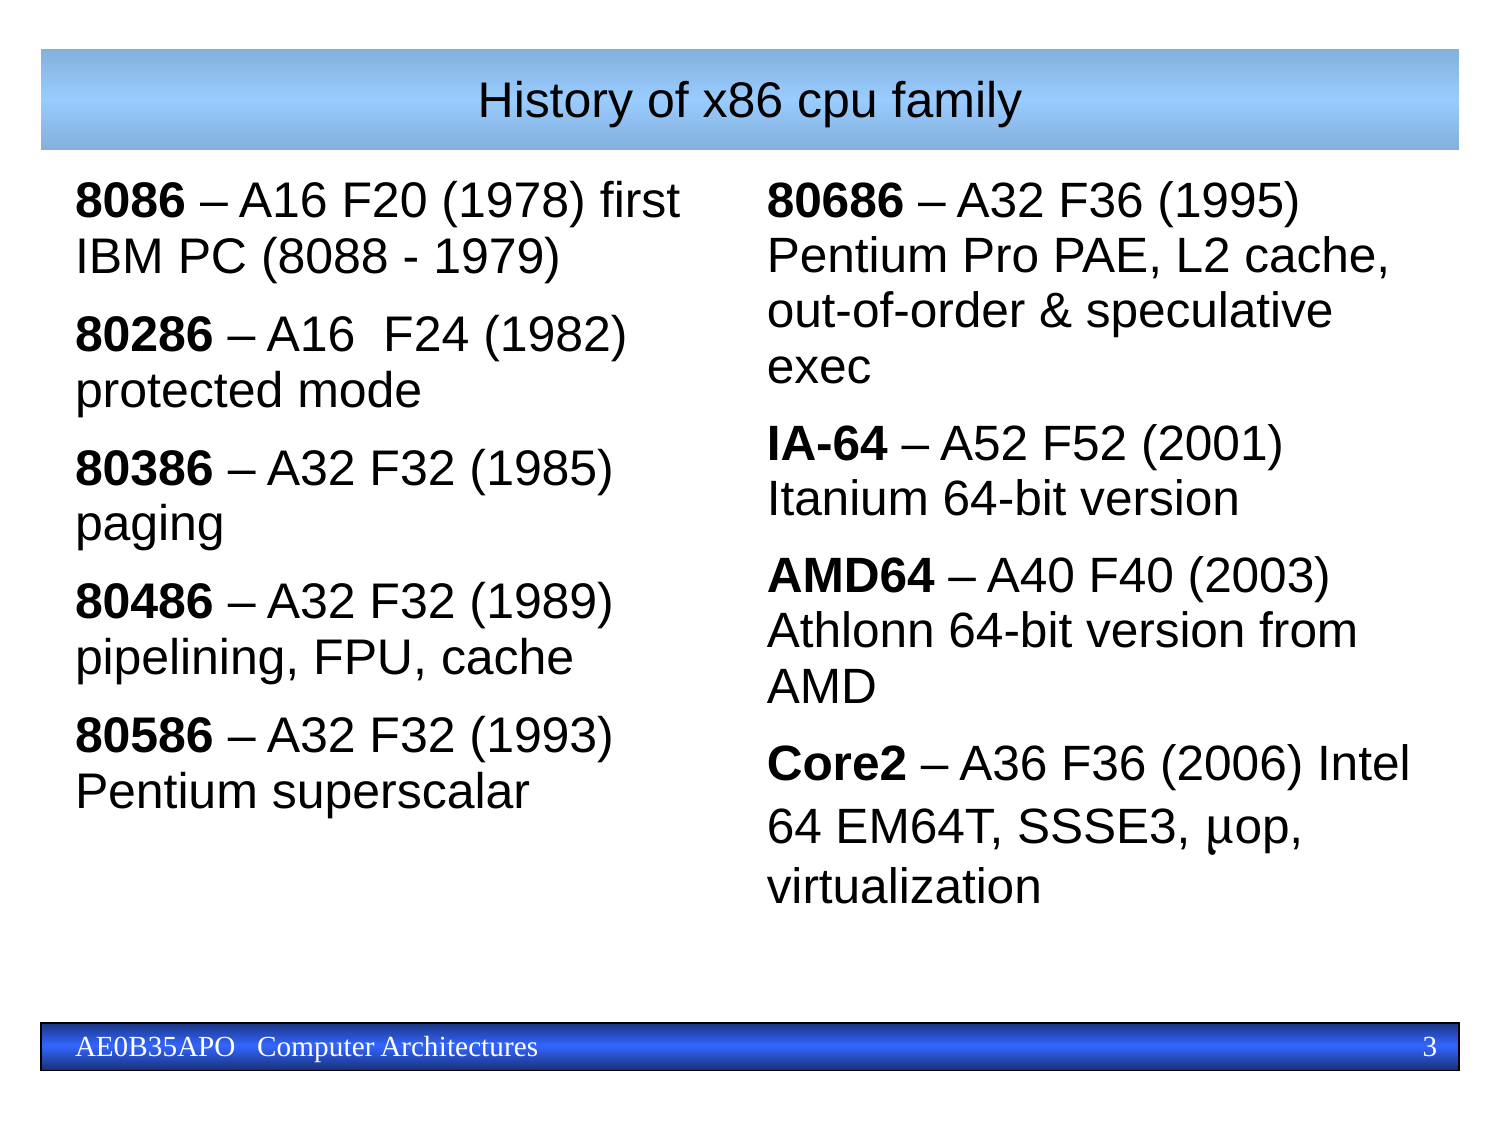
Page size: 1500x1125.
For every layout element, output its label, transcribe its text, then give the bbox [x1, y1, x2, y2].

list 8086 – A16 F20 (1978) first IBM PC (8088 - 1979) 80286 – A16 F24 (1982) protected mode 80386 – A32 F32 (1985) paging 80486 – A32 F32 (1989) pipelining, FPU, cache 80586 – A32 F32 (1993) Pentium superscalar [75, 172, 734, 916]
list 80686 – A32 F36 (1995) Pentium Pro PAE, L2 cache, out-of-order & speculative exec IA-64 – A52 F52 (2001) Itanium 64-bit version AMD64 – A40 F40 (2003) Athlonn 64-bit version from AMD Core2 – A36 F36 (2006) Intel 64 EM64T, SSSE3, μop, virtualization [766, 172, 1426, 916]
title History of x86 cpu family [41, 49, 1459, 150]
